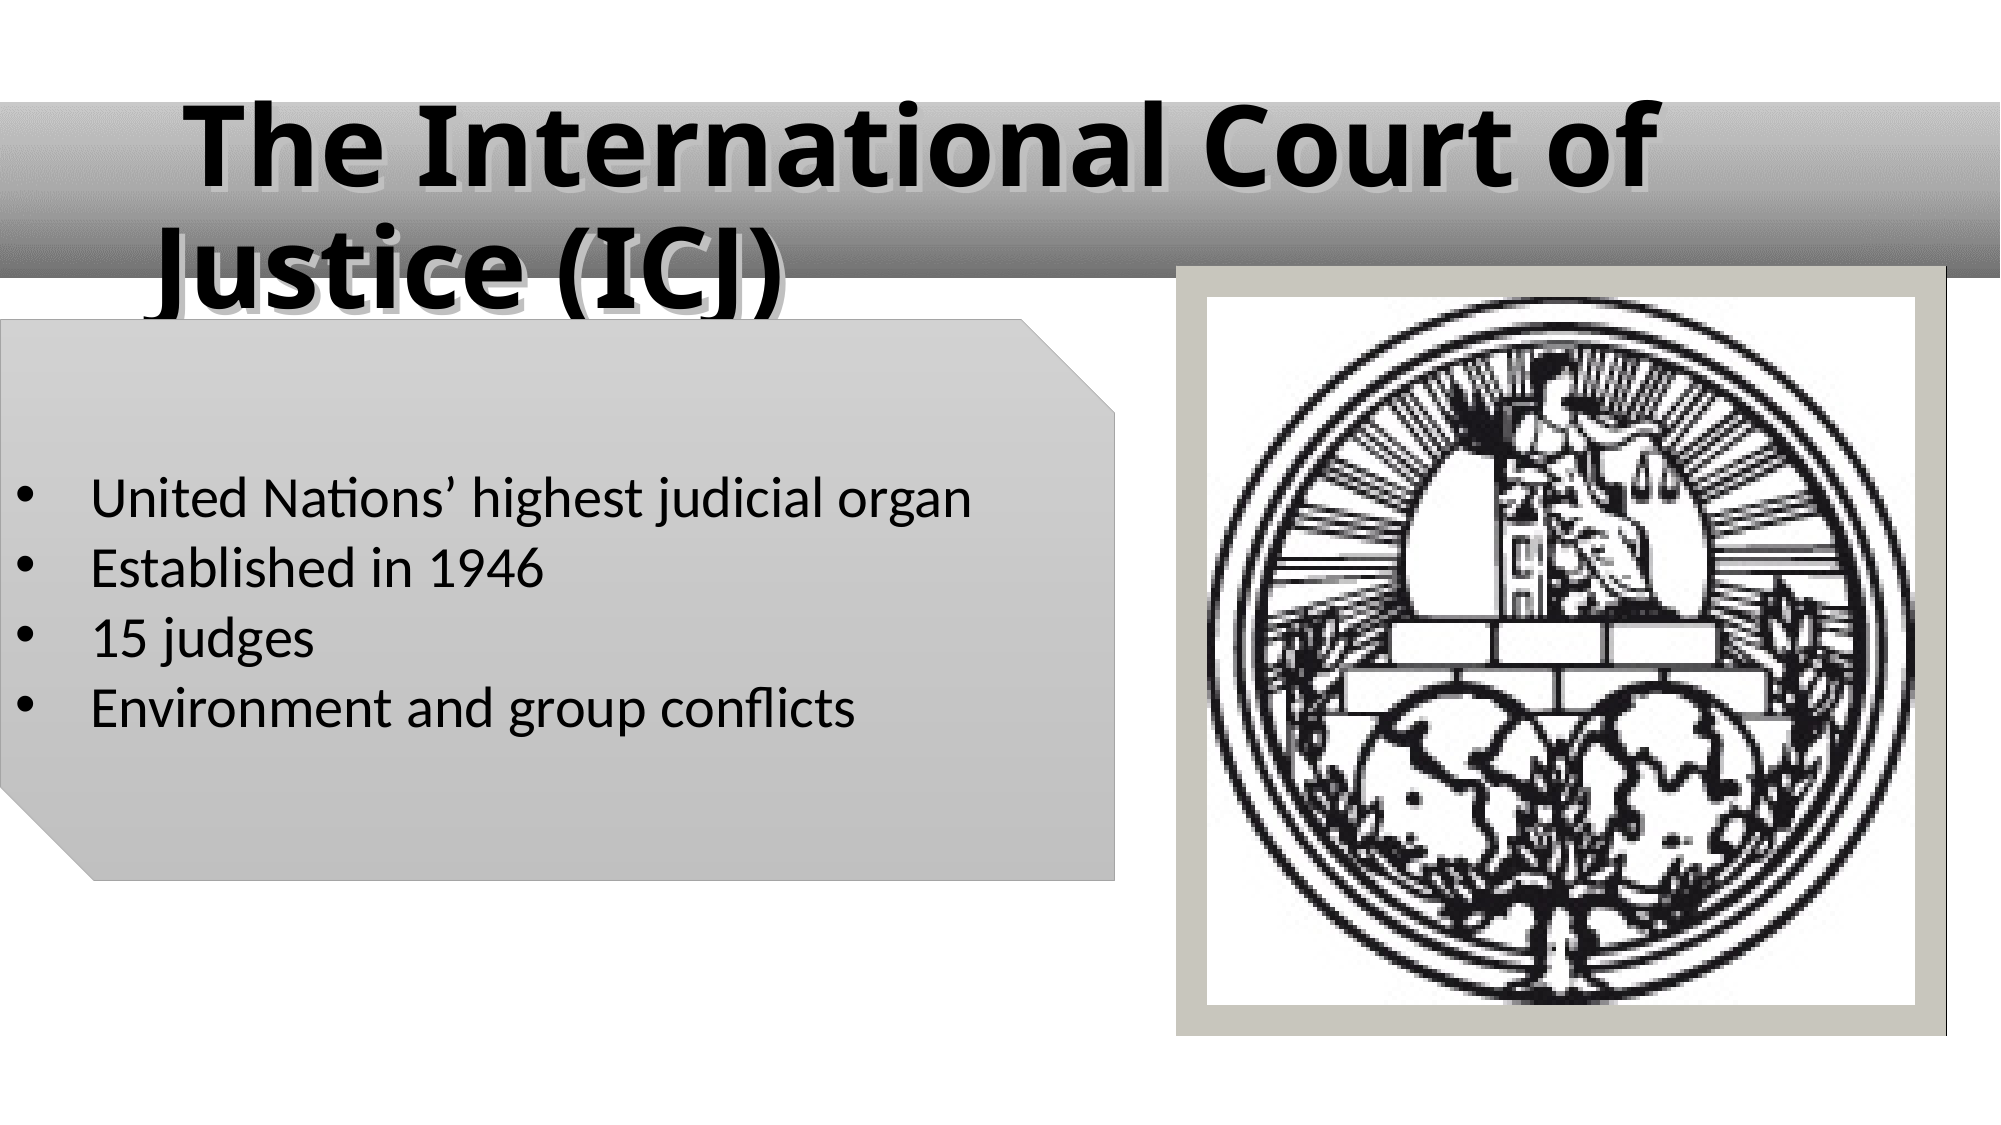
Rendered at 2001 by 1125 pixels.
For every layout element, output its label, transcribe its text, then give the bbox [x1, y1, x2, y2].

picture [0, 319, 1115, 881]
picture [0, 102, 137, 278]
title The International Court of Justice (ICJ) [137, 82, 2000, 300]
picture [1207, 296, 1915, 1005]
text_box United Nations’ highest judicial organ Established in 1946 15 judges Environment and group conflicts [0, 451, 1001, 750]
